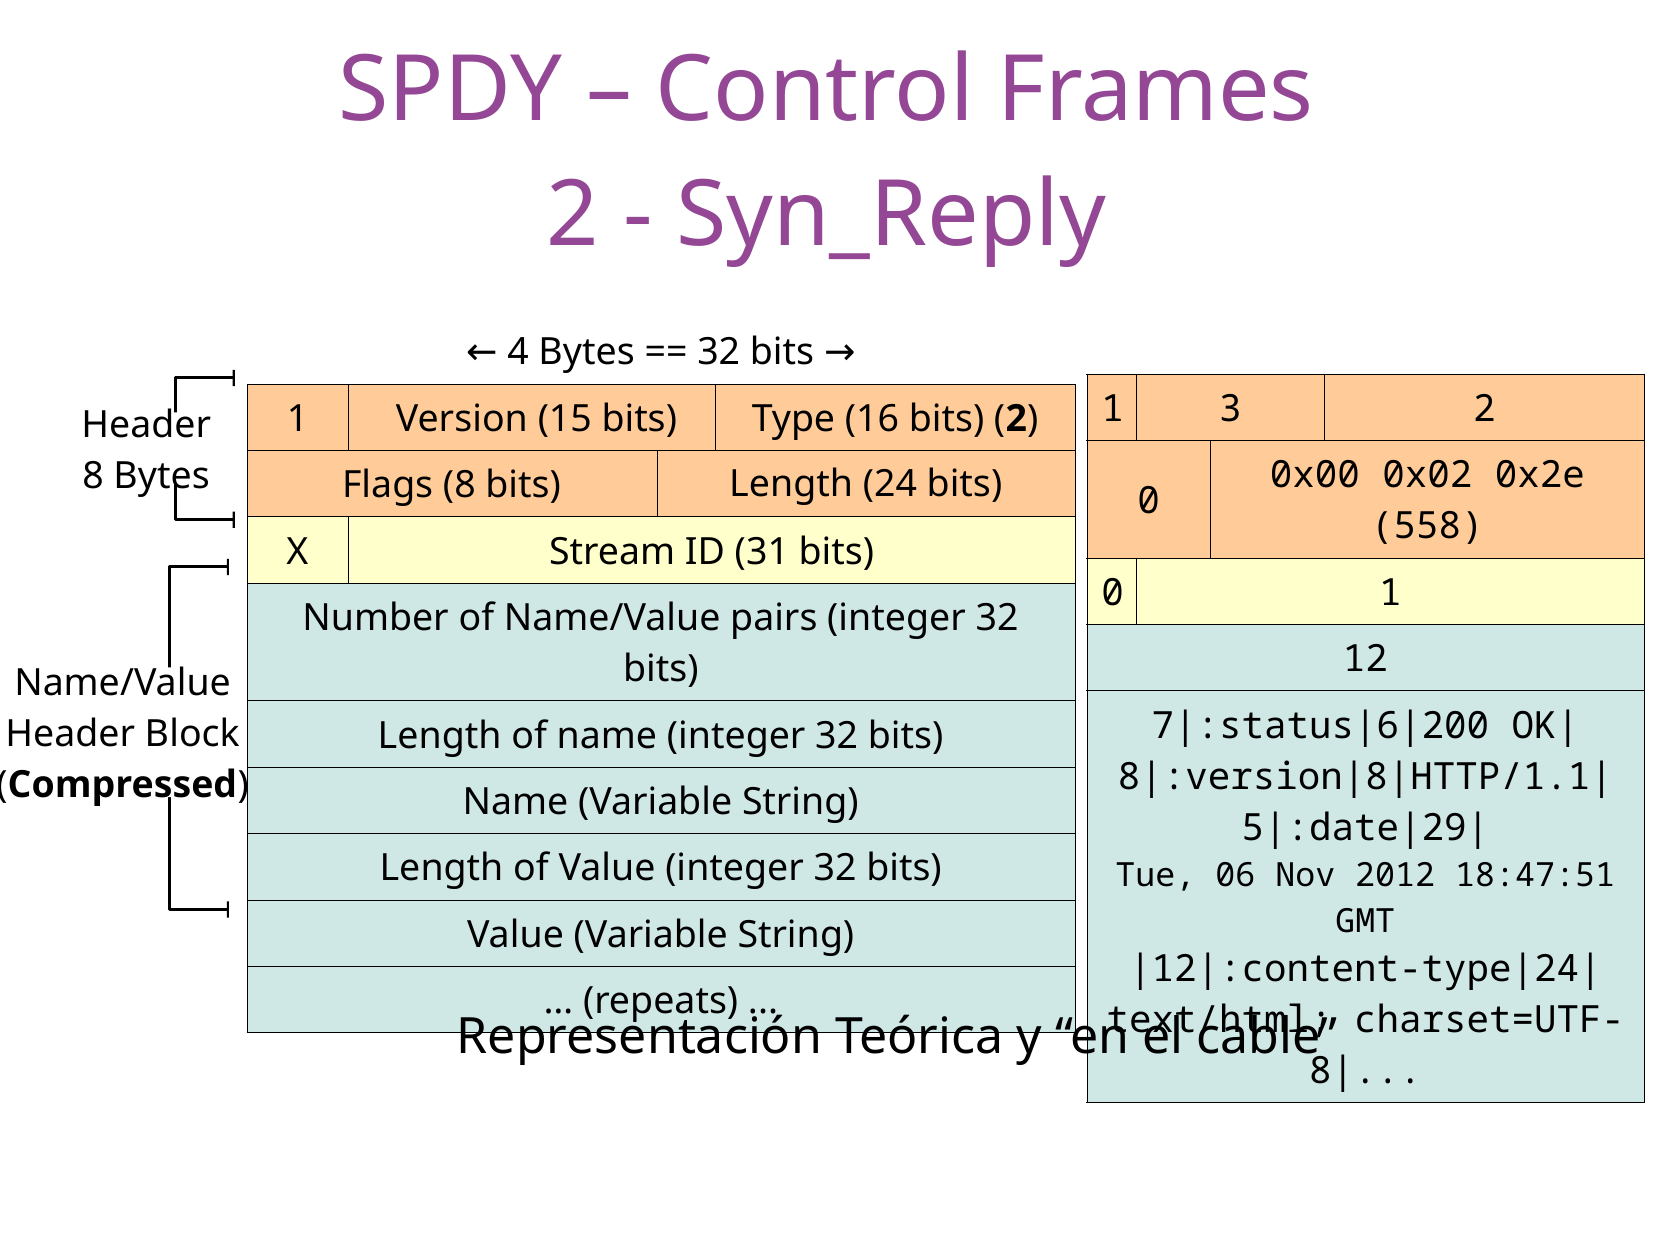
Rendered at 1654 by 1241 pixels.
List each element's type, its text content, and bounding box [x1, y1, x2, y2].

table_cell Stream ID (31 bits) [349, 517, 1075, 583]
table_cell Flags (8 bits) [248, 451, 657, 516]
table_header 1 [1088, 375, 1136, 440]
table_cell Length (24 bits) [658, 451, 1075, 516]
table_cell Length of name (integer 32 bits) [248, 701, 1075, 767]
table_cell 1 [1137, 559, 1644, 624]
table_header 2 [1325, 375, 1644, 440]
table_cell 0 [1088, 441, 1210, 558]
table_cell … (repeats) ... [248, 967, 1075, 1032]
title SPDY – Control Frames 2 - Syn_Reply [82, 43, 1571, 251]
table_cell Type (16 bits) (2) [716, 385, 1075, 450]
table_cell 0 [1088, 559, 1136, 624]
table_cell 12 [1088, 625, 1644, 690]
table_cell Value (Variable String) [248, 901, 1075, 966]
table_header 3 [1137, 375, 1324, 440]
table_cell Version (15 bits) [349, 385, 715, 450]
table_cell 1 [248, 385, 348, 450]
text_box Header 8 Bytes [75, 412, 218, 485]
table_header ← 4 Bytes == 32 bits → [248, 318, 1075, 384]
text_box Representación Teórica y “en el cable” [295, 992, 1501, 1063]
text_box Name/Value Header Block (Compressed) [10, 667, 235, 798]
table_cell Name (Variable String) [248, 768, 1075, 833]
table_cell X [248, 517, 348, 583]
table_cell Number of Name/Value pairs (integer 32 bits) [248, 584, 1075, 700]
table_cell 0x00 0x02 0x2e (558) [1211, 441, 1644, 558]
table_cell Length of Value (integer 32 bits) [248, 834, 1075, 900]
table_cell 7|:status|6|200 OK| 8|:version|8|HTTP/1.1| 5|:date|29| Tue, 06 Nov 2012 18:47:51 GMT |12|:content-type|24| text/html; charset=UTF-8|... [1088, 691, 1644, 1102]
